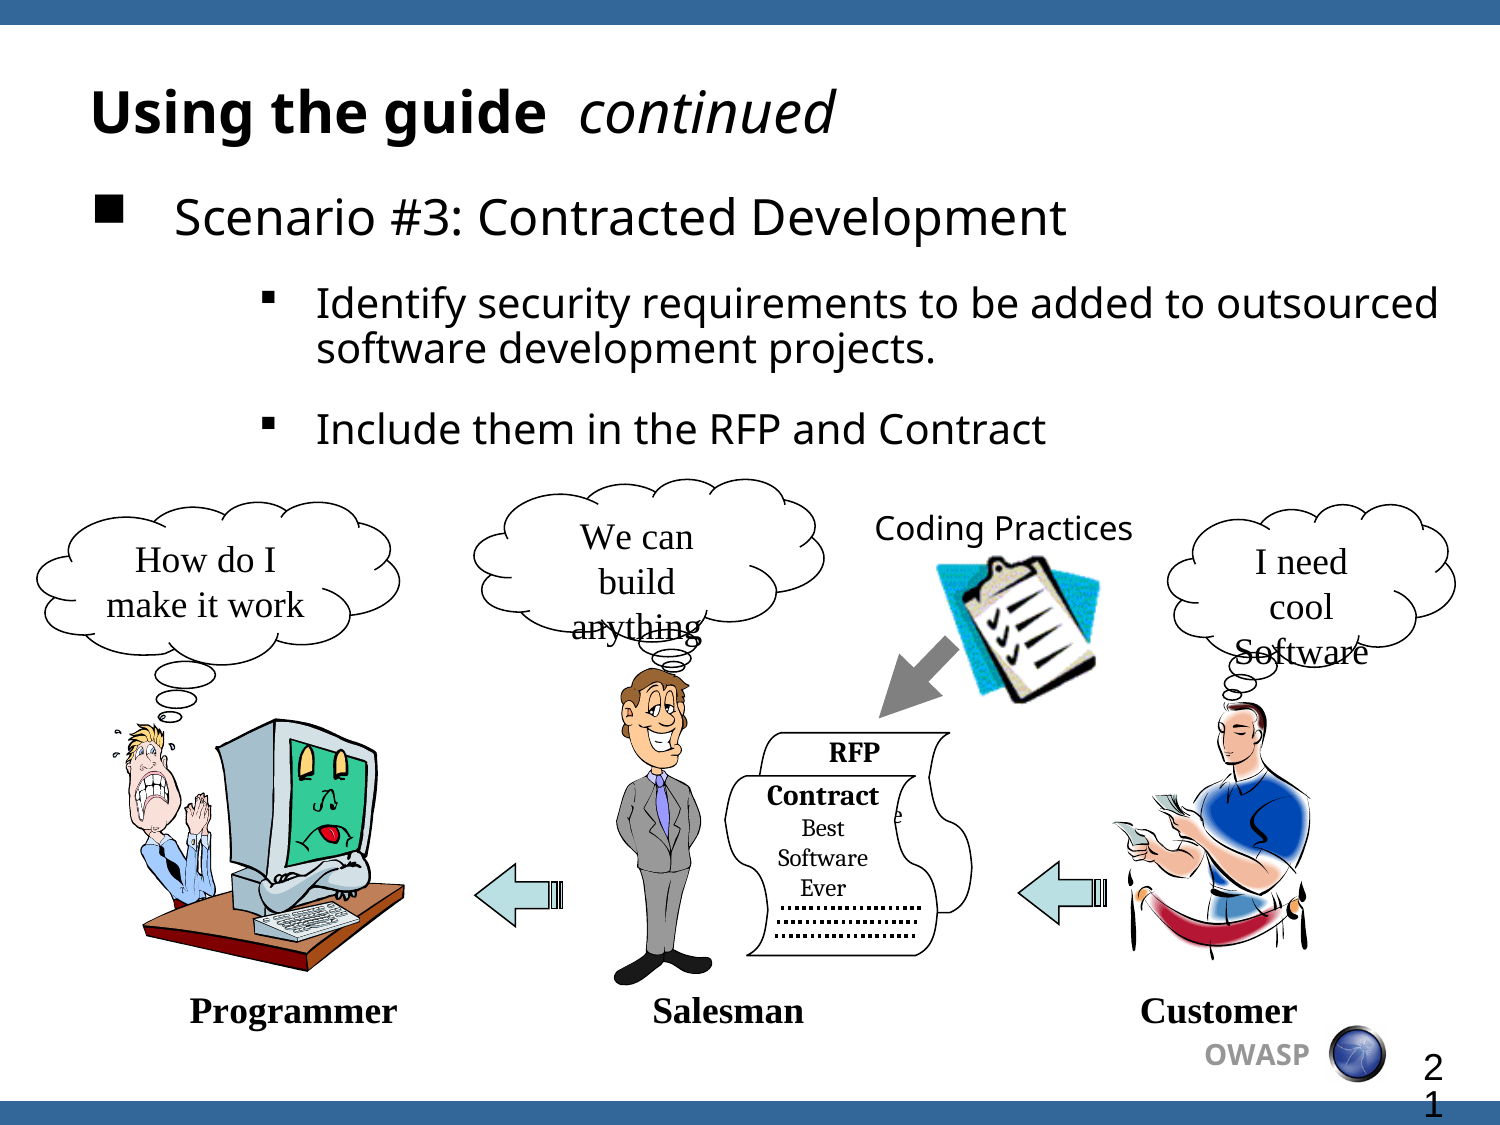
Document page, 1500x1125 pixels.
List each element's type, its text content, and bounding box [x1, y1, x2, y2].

picture [928, 554, 1103, 709]
text_box [905, 775, 916, 785]
text_box Contract Best Software Ever [742, 769, 905, 880]
list Scenario #3: Contracted Development Identify security requirements to be added to outsourced software development projects. Include them in the RFP and Contract [74, 184, 1463, 462]
text_box We can build anything [473, 479, 824, 672]
picture [112, 714, 405, 972]
text_box [724, 777, 742, 864]
text_box Salesman [637, 978, 826, 1040]
text_box [1095, 880, 1101, 906]
picture [612, 664, 715, 988]
text_box How do I make it work [156, 690, 197, 709]
text_box Programmer [174, 978, 438, 1040]
text_box I need cool Software [1167, 504, 1456, 701]
text_box Customer [1125, 978, 1338, 1040]
text_box [552, 882, 557, 909]
text_box How do I make it work [36, 502, 400, 689]
title Using the guide continued [75, 45, 1426, 176]
picture [1325, 1024, 1388, 1083]
text_box [474, 863, 549, 927]
text_box Coding Practices [859, 499, 1165, 555]
text_box [939, 732, 950, 742]
picture [1112, 701, 1313, 961]
text_box [746, 813, 972, 956]
text_box [760, 734, 776, 769]
text_box RFP Best Software Ever [776, 725, 939, 837]
text_box [1018, 861, 1093, 925]
